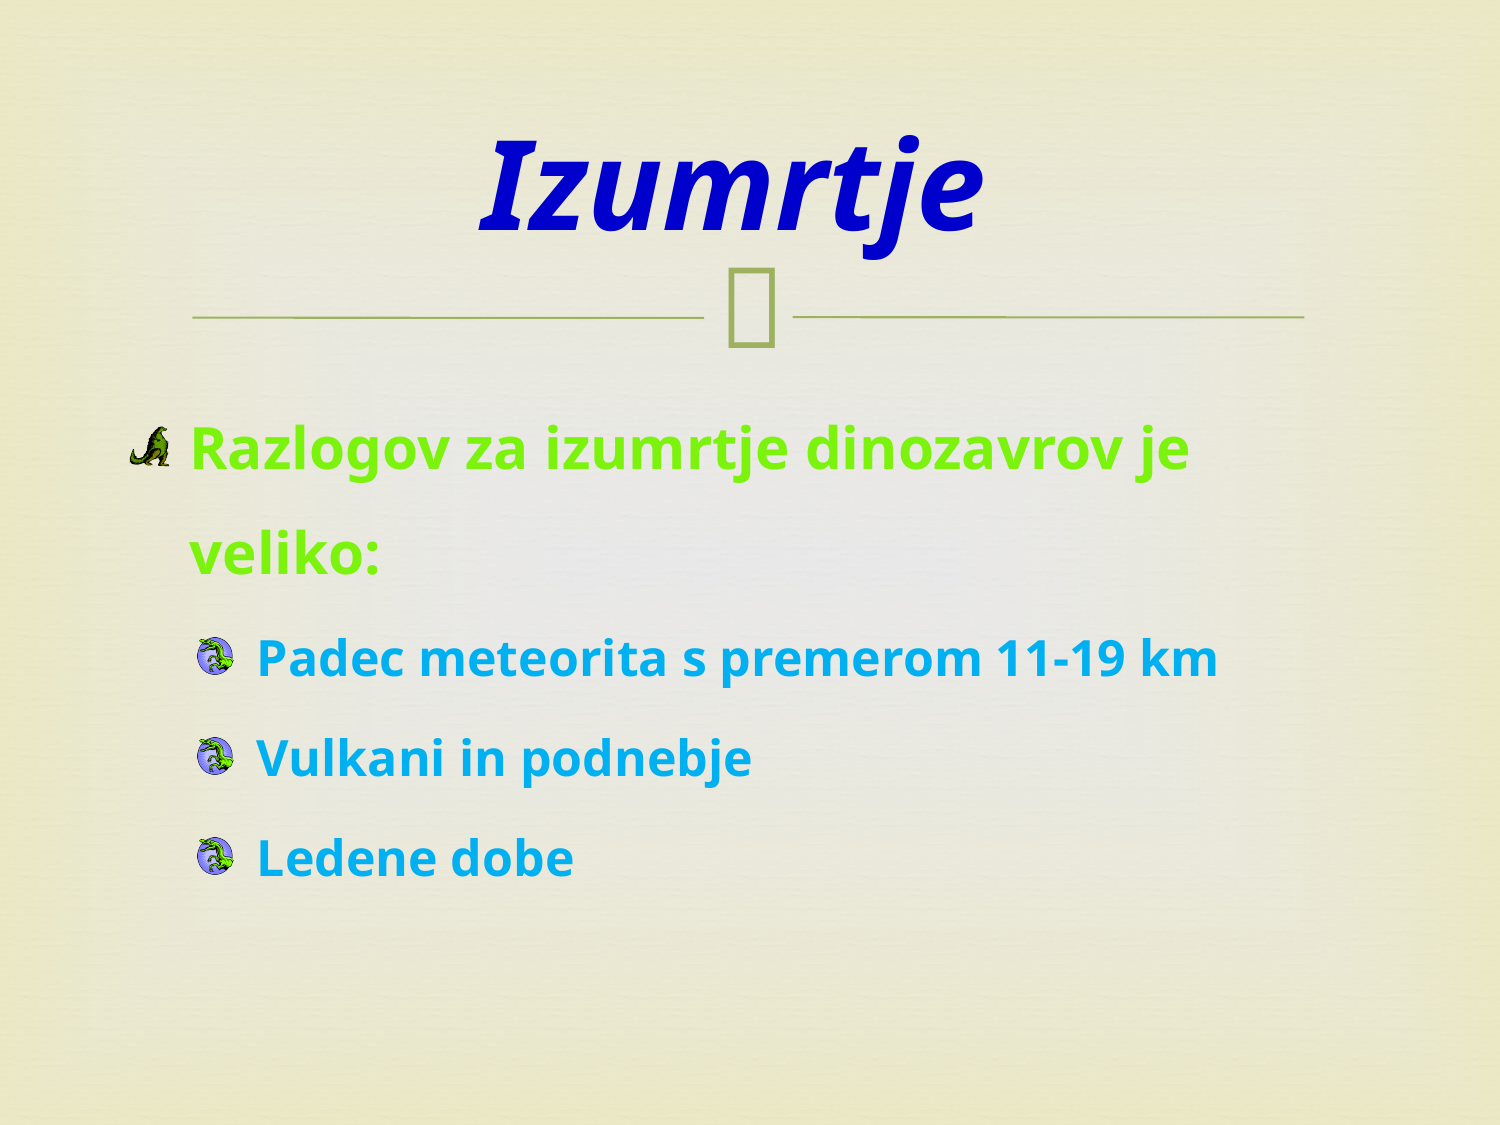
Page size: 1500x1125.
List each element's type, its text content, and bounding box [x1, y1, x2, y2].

title Izumrtje [113, 93, 1386, 267]
list Razlogov za izumrtje dinozavrov je veliko: Padec meteorita s premerom 11-19 km Vulkani in podnebje Ledene dobe [114, 368, 1386, 1005]
